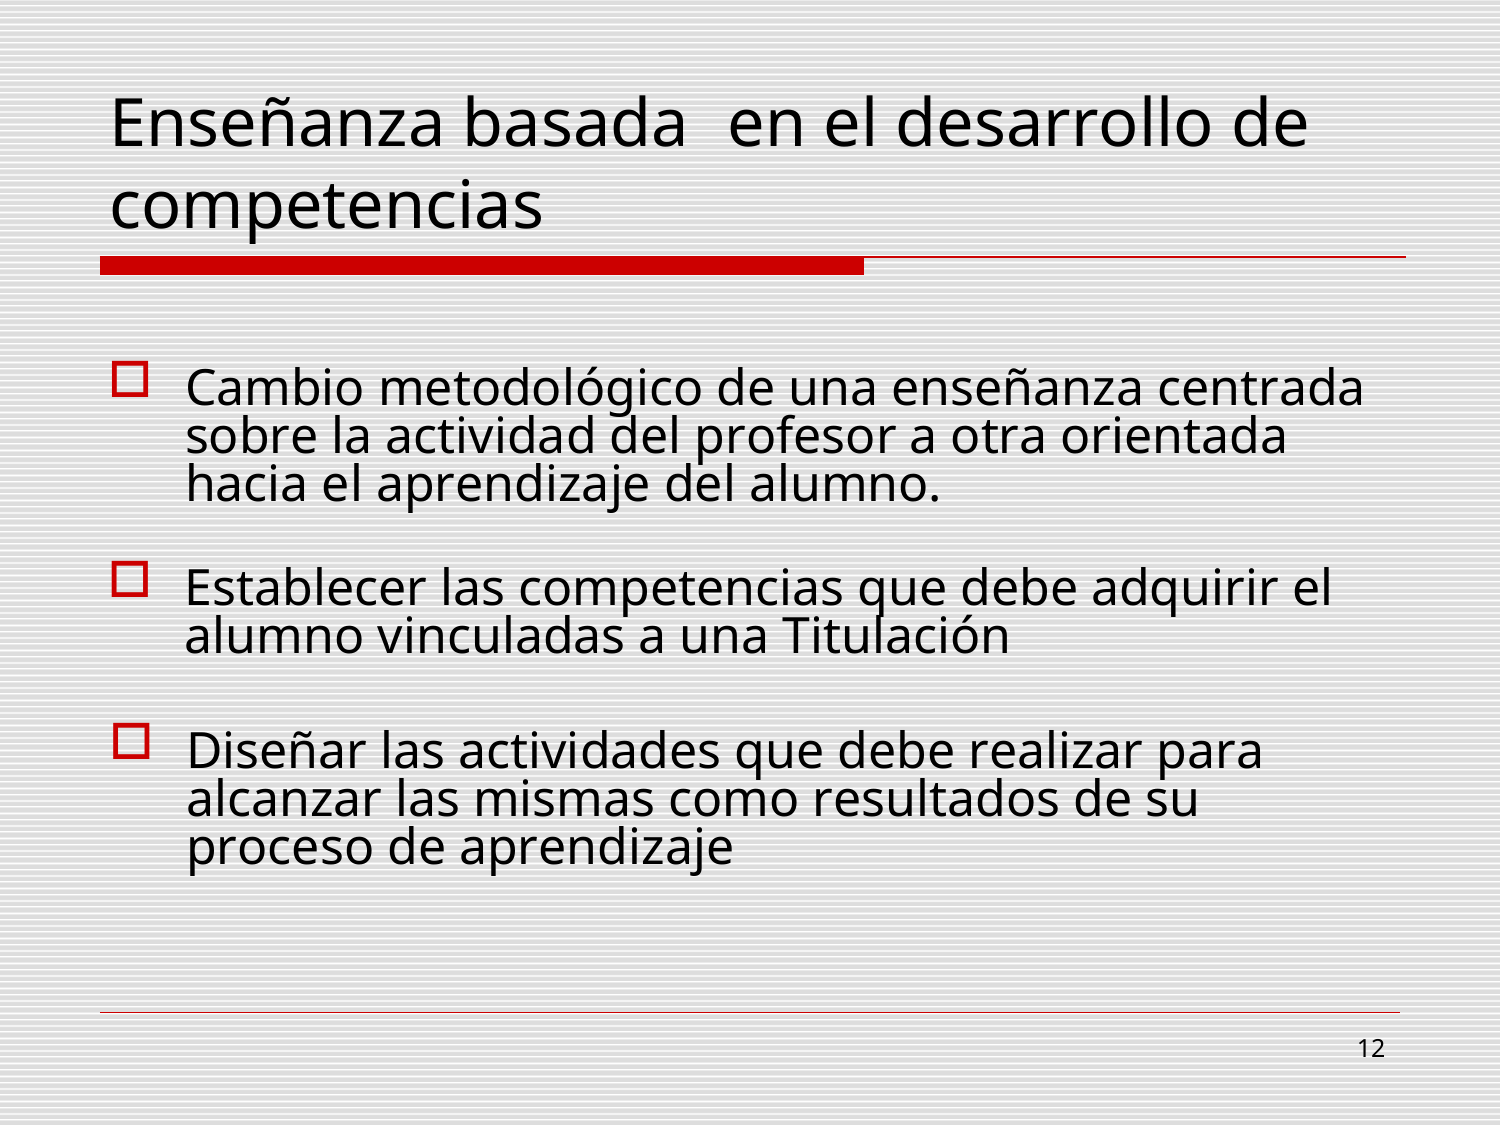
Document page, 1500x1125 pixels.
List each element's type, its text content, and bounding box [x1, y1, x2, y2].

text_box Establecer las competencias que debe adquirir el alumno vinculadas a una Titulación [92, 487, 1406, 663]
picture [0, 0, 1500, 1125]
title Enseñanza basada en el desarrollo de competencias [94, 49, 1407, 250]
list Cambio metodológico de una enseñanza centrada sobre la actividad del profesor a otra orientada hacia el aprendizaje del alumno. [92, 287, 1406, 487]
text_box Diseñar las actividades que debe realizar para alcanzar las mismas como resultados de su proceso de aprendizaje [94, 650, 1408, 876]
text_box <número> [1074, 1024, 1401, 1103]
